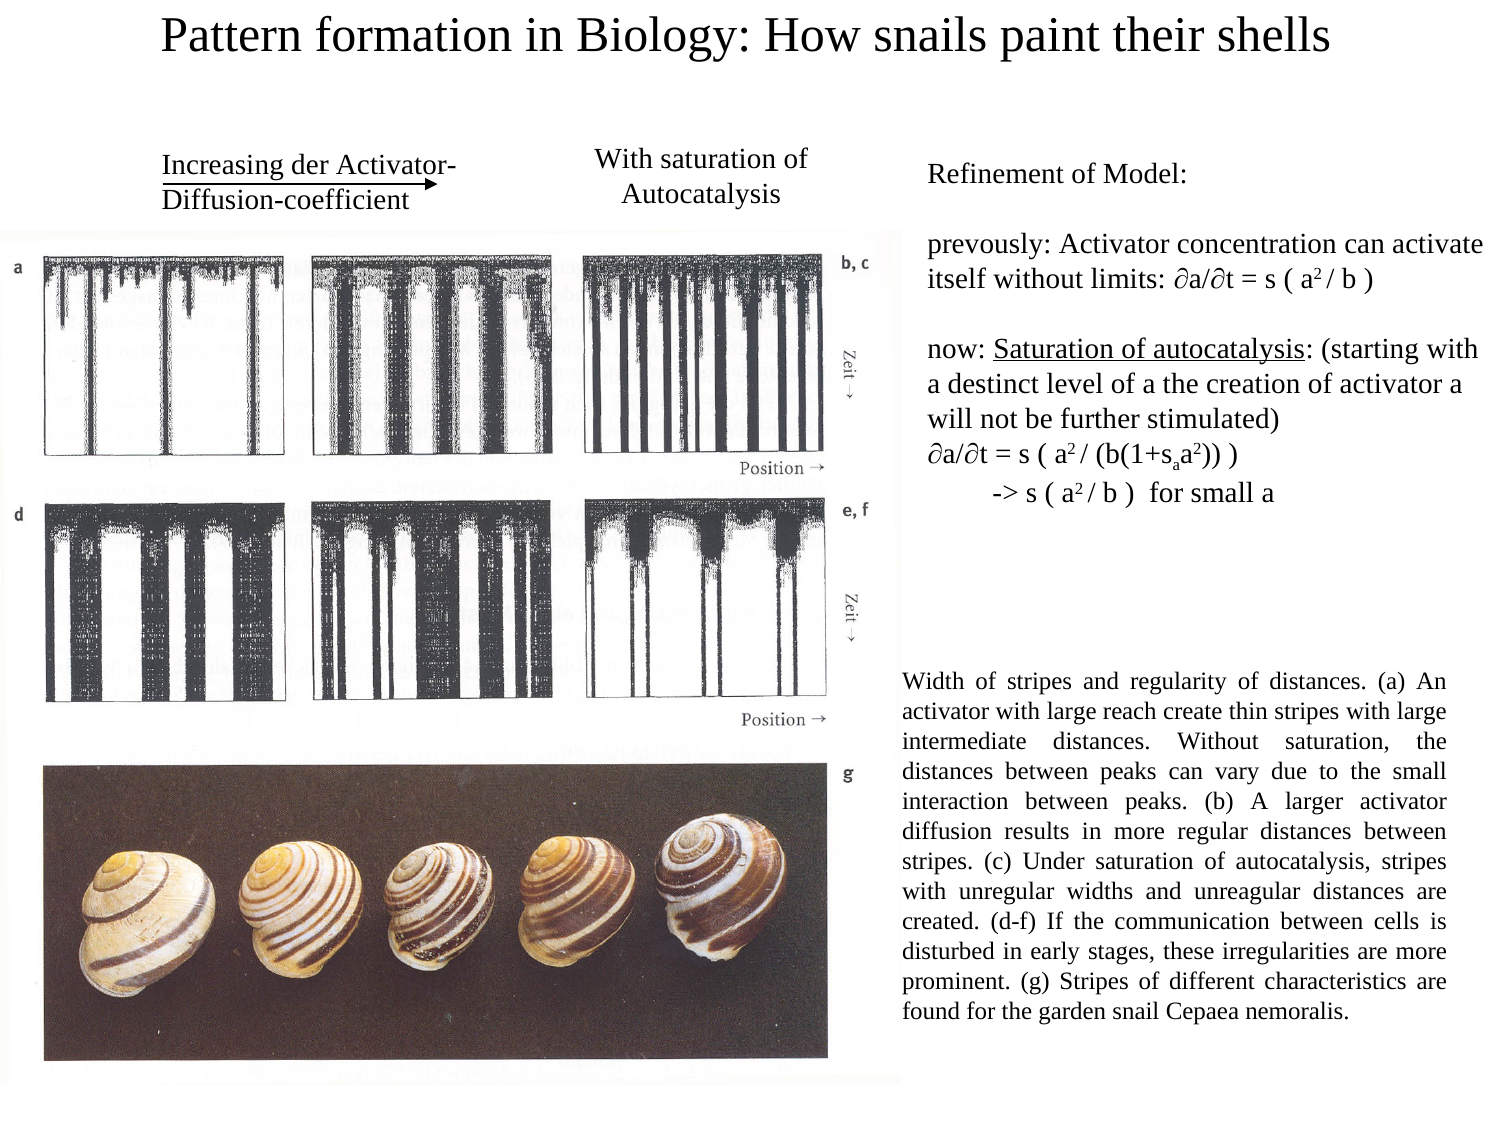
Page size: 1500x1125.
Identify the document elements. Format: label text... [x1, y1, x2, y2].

text_box Width of stripes and regularity of distances. (a) An activator with large reach create thin stripes with large intermediate distances. Without saturation, the distances between peaks can vary due to the small interaction between peaks. (b) A larger activator diffusion results in more regular distances between stripes. (c) Under saturation of autocatalysis, stripes with unregular widths and unreagular distances are created. (d-f) If the communication between cells is disturbed in early stages, these irregularities are more prominent. (g) Stripes of different characteristics are found for the garden snail Cepaea nemoralis. [887, 657, 1463, 1032]
picture [0, 230, 901, 1085]
title Pattern formation in Biology: How snails paint their shells [0, 0, 1497, 70]
text_box Refinement of Model: prevously: Activator concentration can activate itself without limits: a/t = s ( a2 / b ) now: Saturation of autocatalysis: (starting with a destinct level of a the creation of activator a will not be further stimulated) a/t = s ( a2 / (b(1+saa2)) ) -> s ( a2 / b ) for small a [912, 146, 1500, 517]
text_box With saturation of Autocatalysis [562, 132, 841, 218]
text_box Increasing der Activator- Diffusion-coefficient [146, 137, 472, 224]
